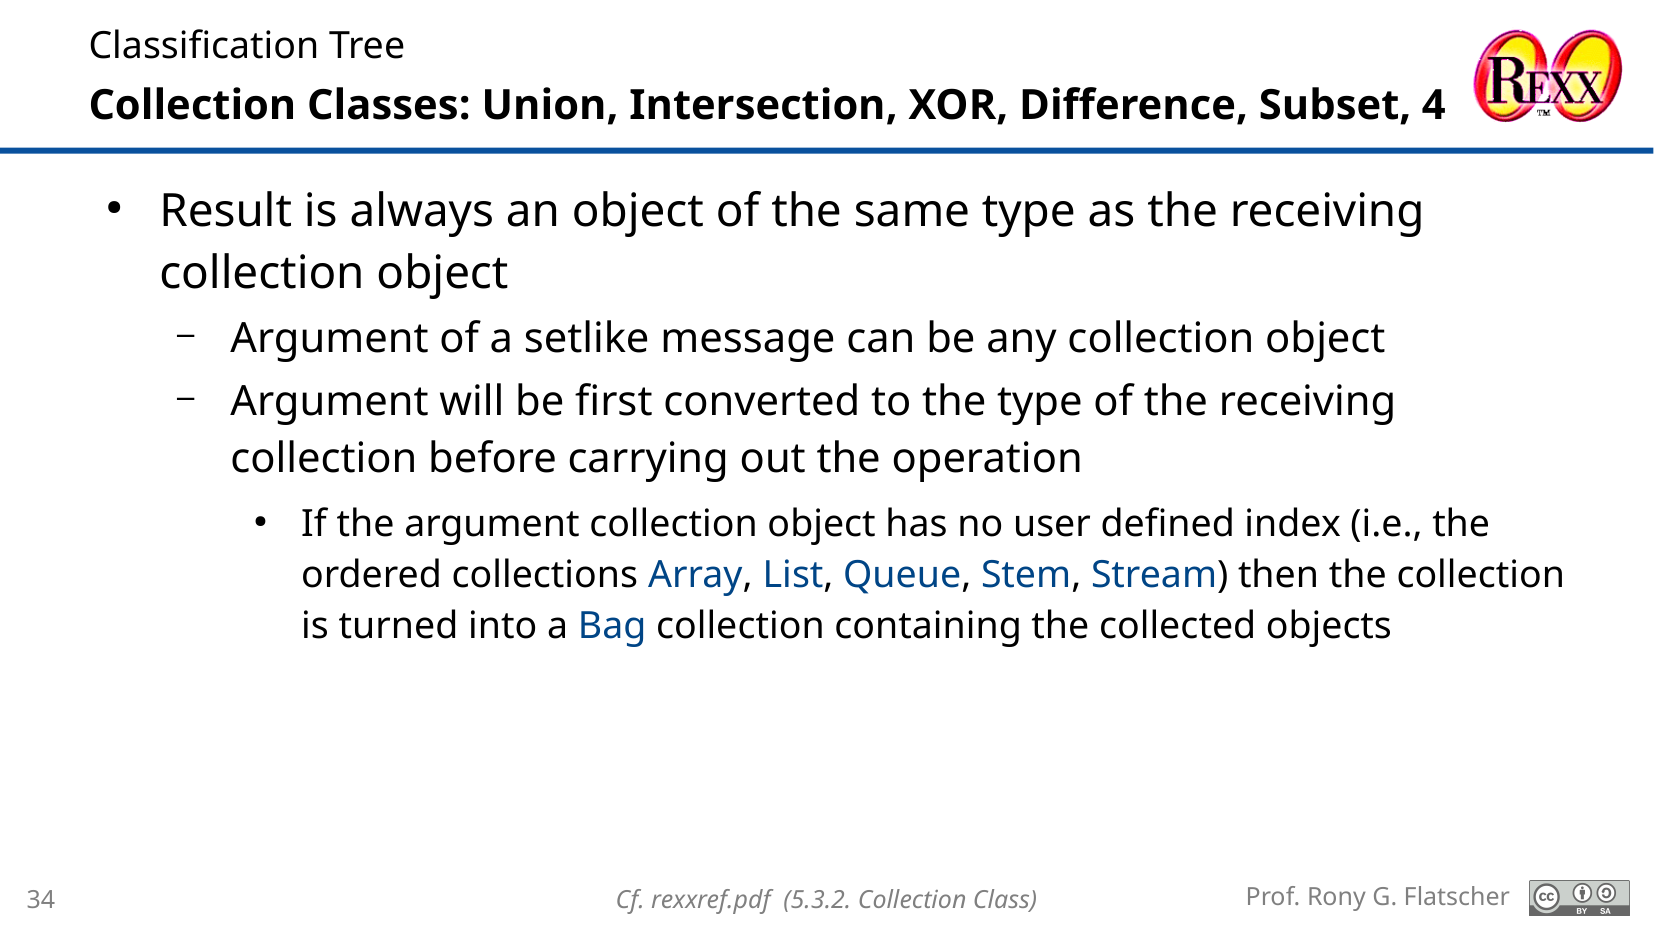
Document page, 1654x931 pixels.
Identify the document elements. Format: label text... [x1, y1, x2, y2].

text_box Cf. rexxref.pdf (5.3.2. Collection Class) [0, 874, 1654, 922]
list Result is always an object of the same type as the receiving collection object Argument of a setlike message can be any collection object Argument will be first converted to the type of the receiving collection before carrying out the operation If the argument collection object has no user defined index (i.e., the ordered collections Array, List, Queue, Stem, Stream) then the collection is turned into a Bag collection containing the collected objects [88, 177, 1577, 857]
title Collection Classes: Union, Intersection, XOR, Difference, Subset, 4 [29, 59, 1654, 148]
title Classification Tree [29, 0, 1654, 59]
